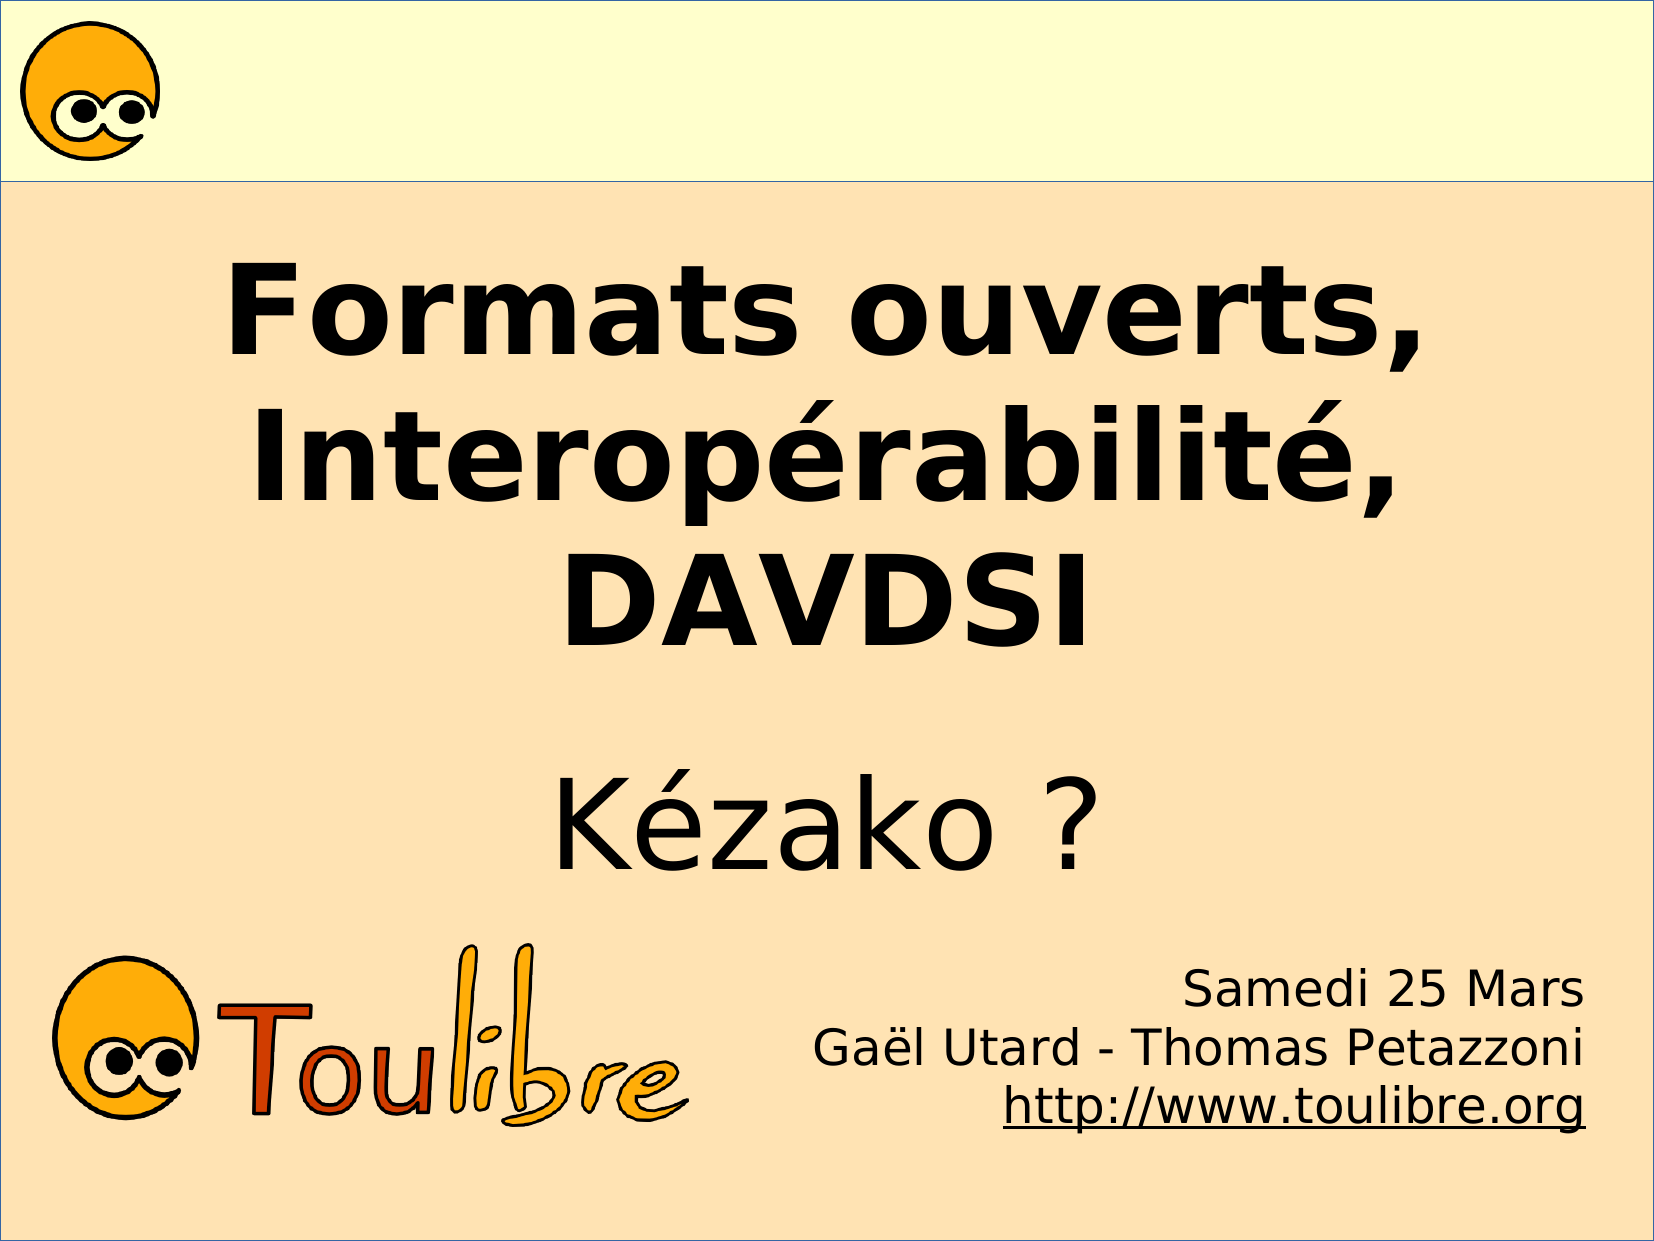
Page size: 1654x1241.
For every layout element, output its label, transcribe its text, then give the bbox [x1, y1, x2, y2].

picture [52, 943, 689, 1127]
picture [20, 21, 160, 161]
text_box Formats ouverts, Interopérabilité, DAVDSI Kézako ? [0, 231, 1654, 907]
text_box Samedi 25 Mars Gaël Utard - Thomas Petazzoni http://www.toulibre.org [61, 952, 1601, 1143]
